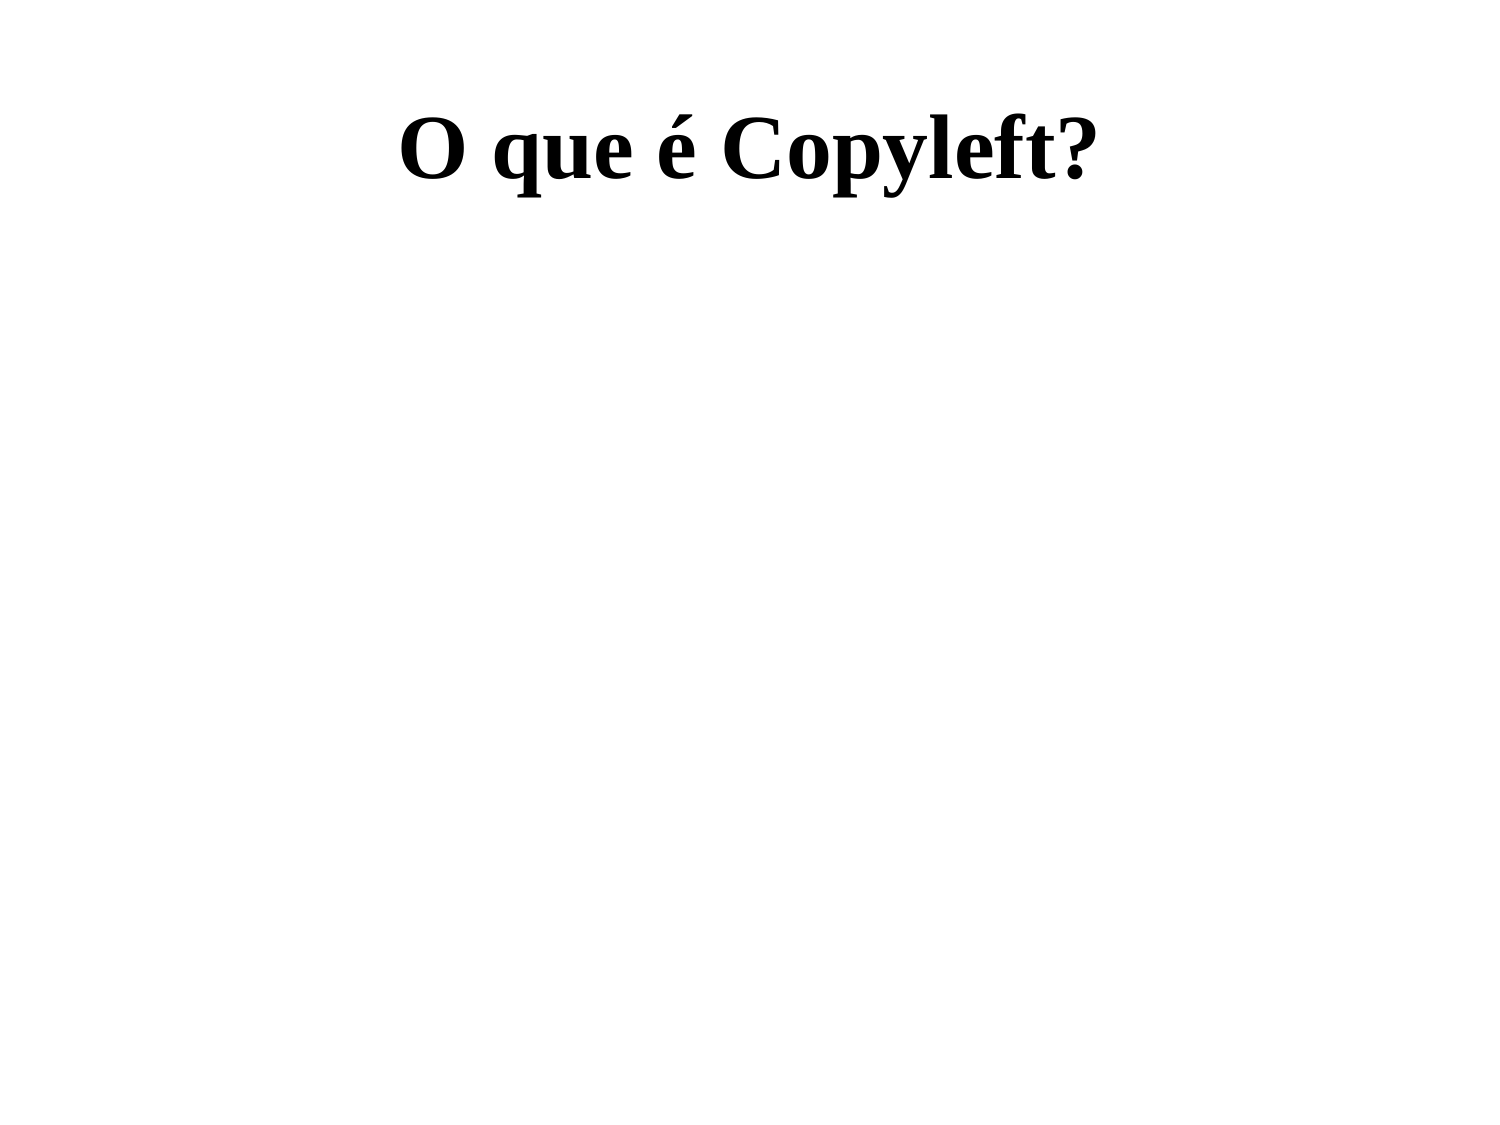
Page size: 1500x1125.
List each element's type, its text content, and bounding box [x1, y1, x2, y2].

title O que é Copyleft? [0, 78, 1500, 218]
